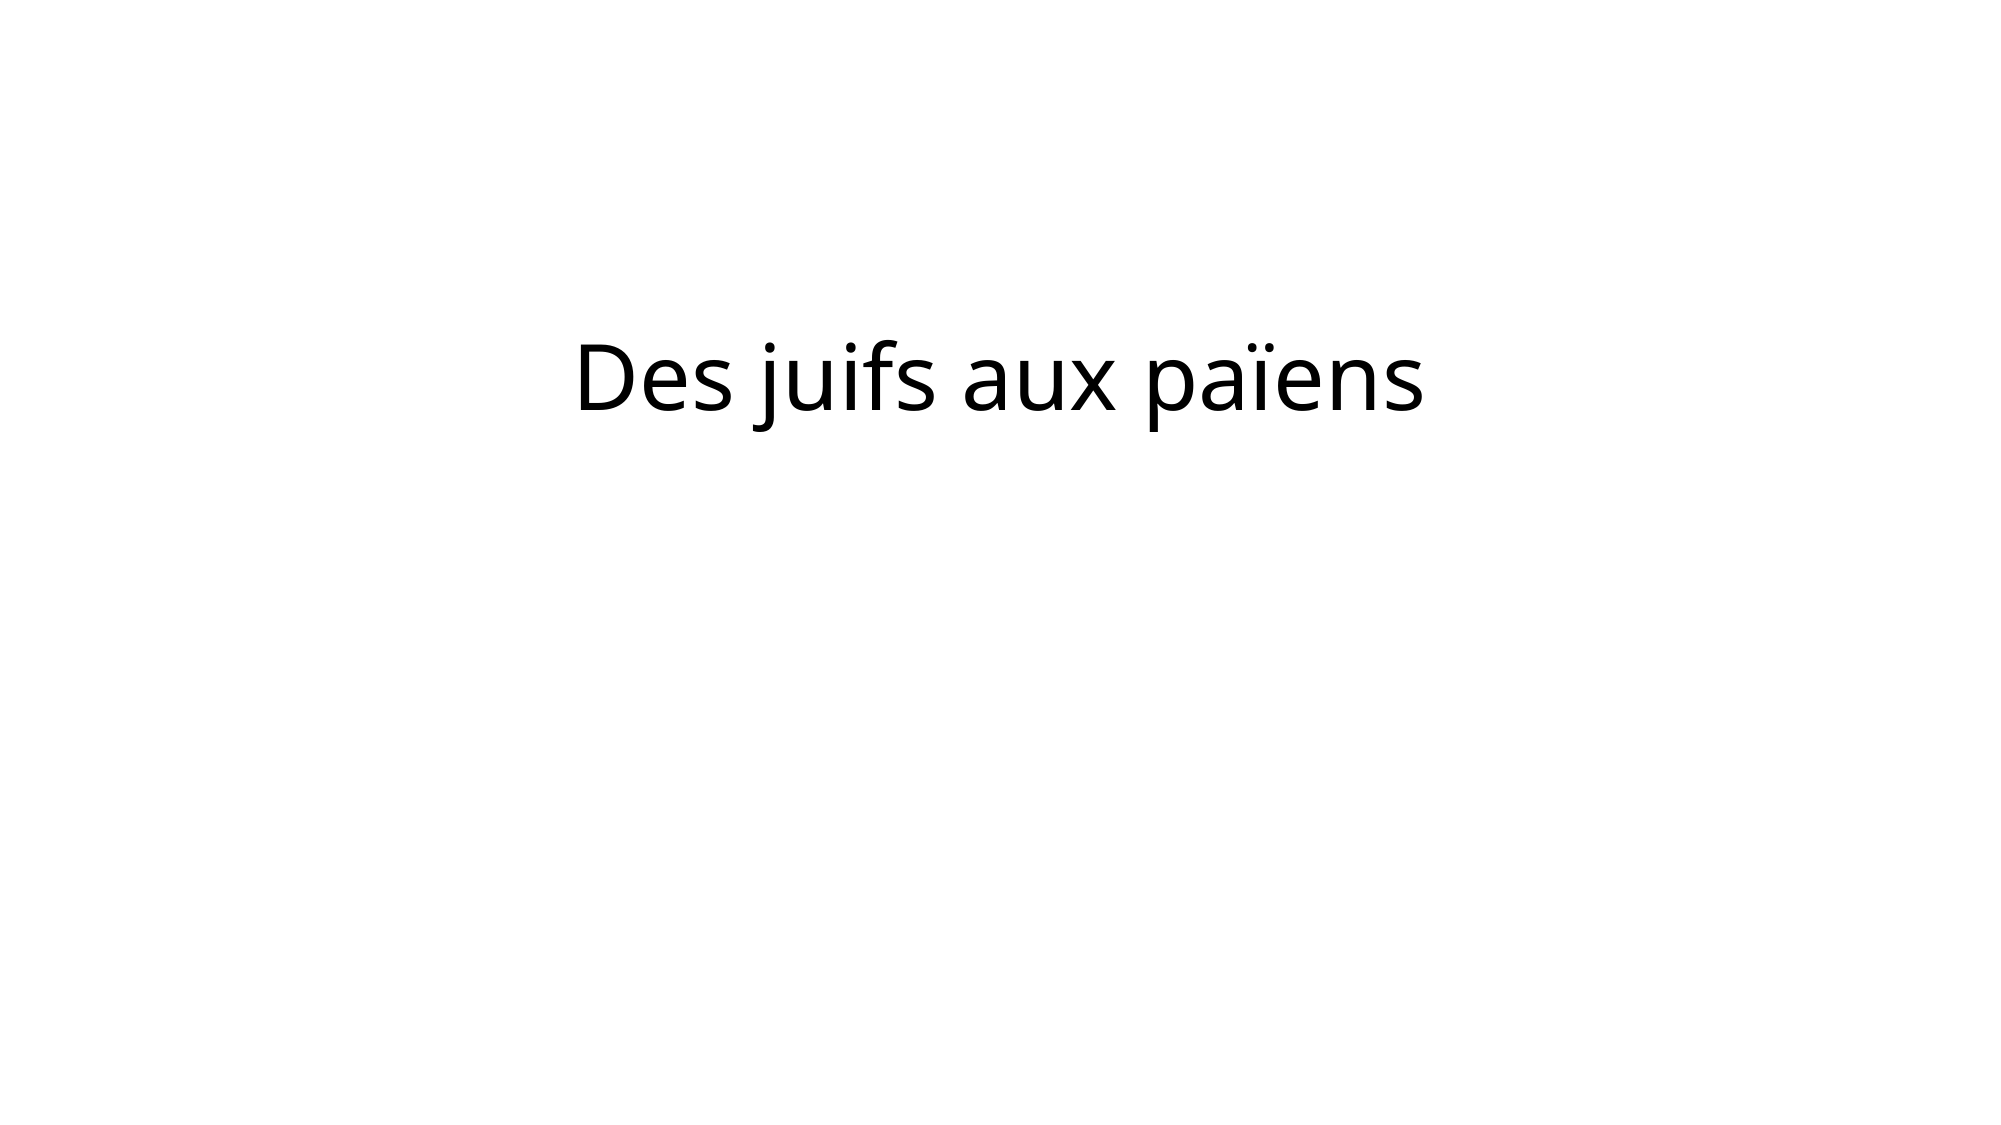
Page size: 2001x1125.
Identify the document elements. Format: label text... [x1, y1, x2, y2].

title Des juifs aux païens [137, 271, 1863, 490]
